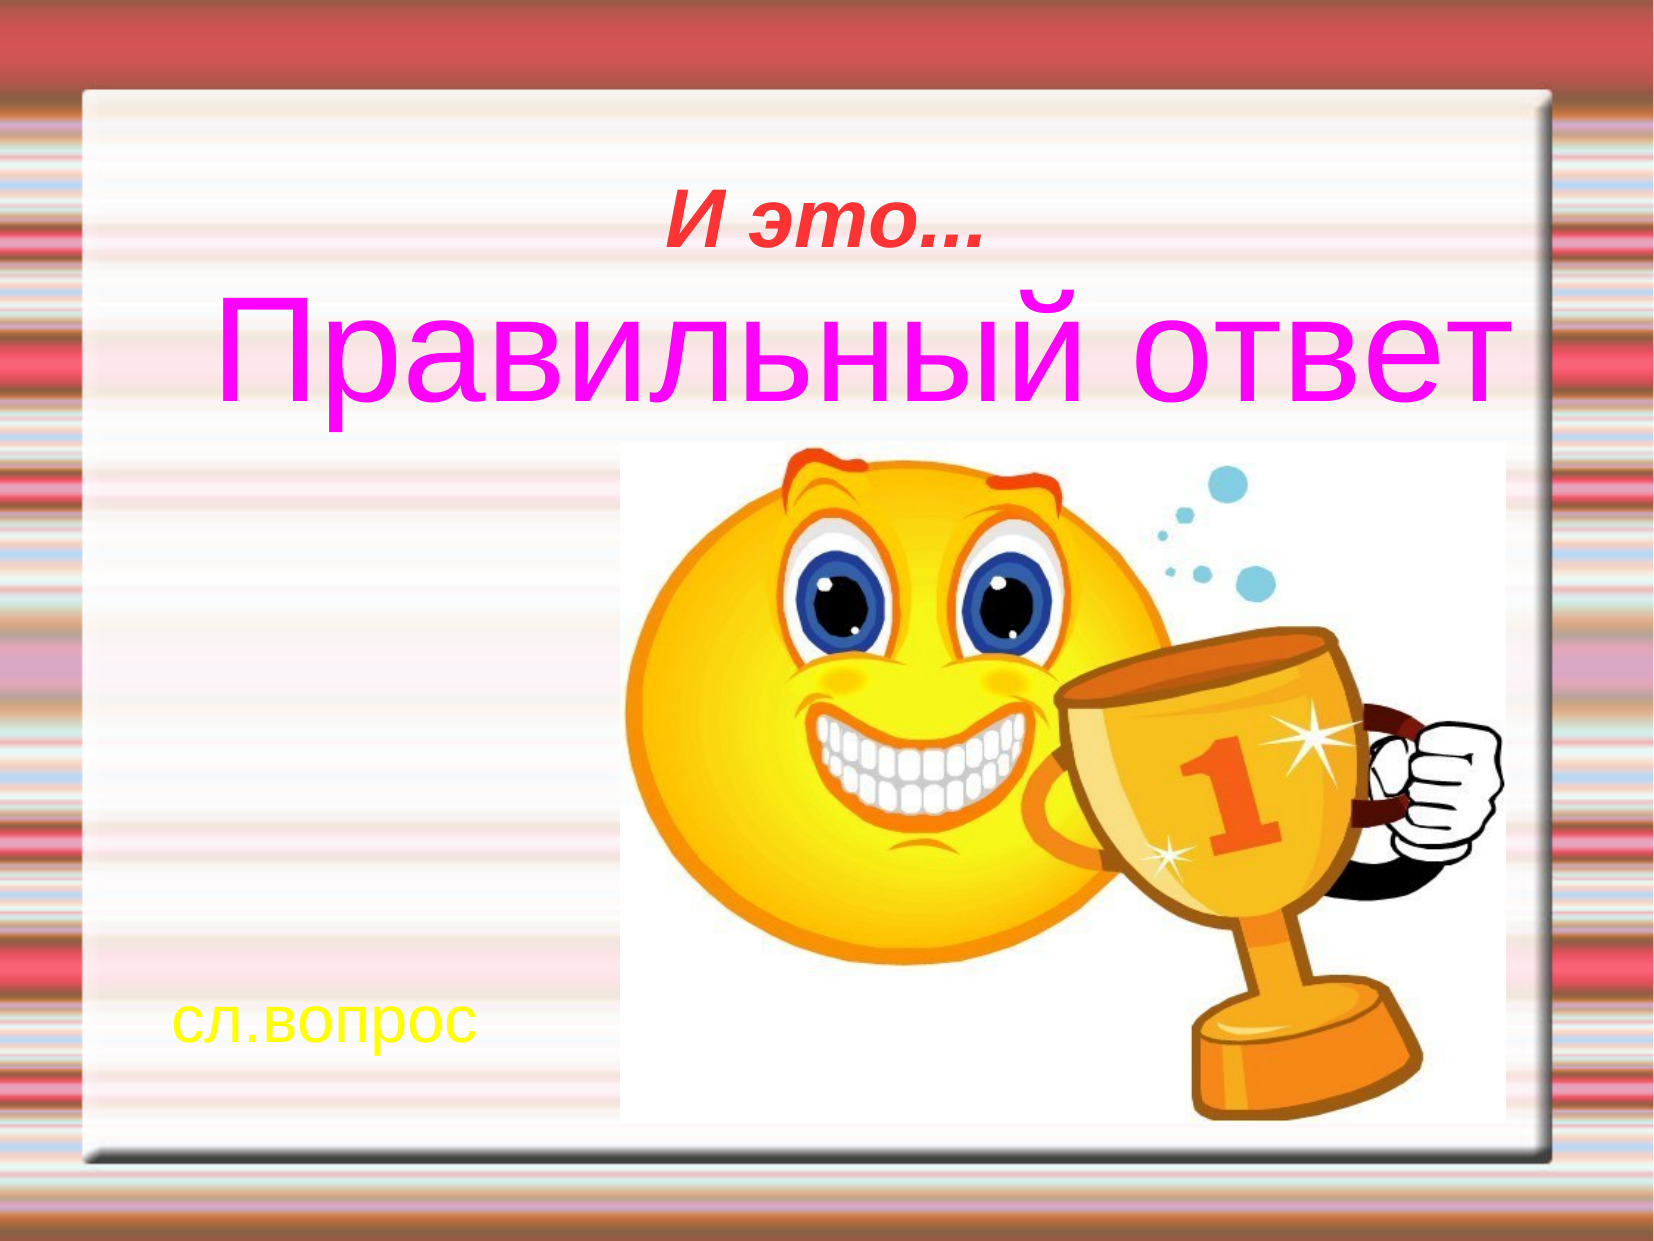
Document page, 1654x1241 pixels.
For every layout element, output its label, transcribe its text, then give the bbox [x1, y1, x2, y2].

title И это... [121, 114, 1534, 265]
picture [0, 0, 1654, 1241]
list Правильный ответ сл.вопрос [88, 265, 1562, 1133]
